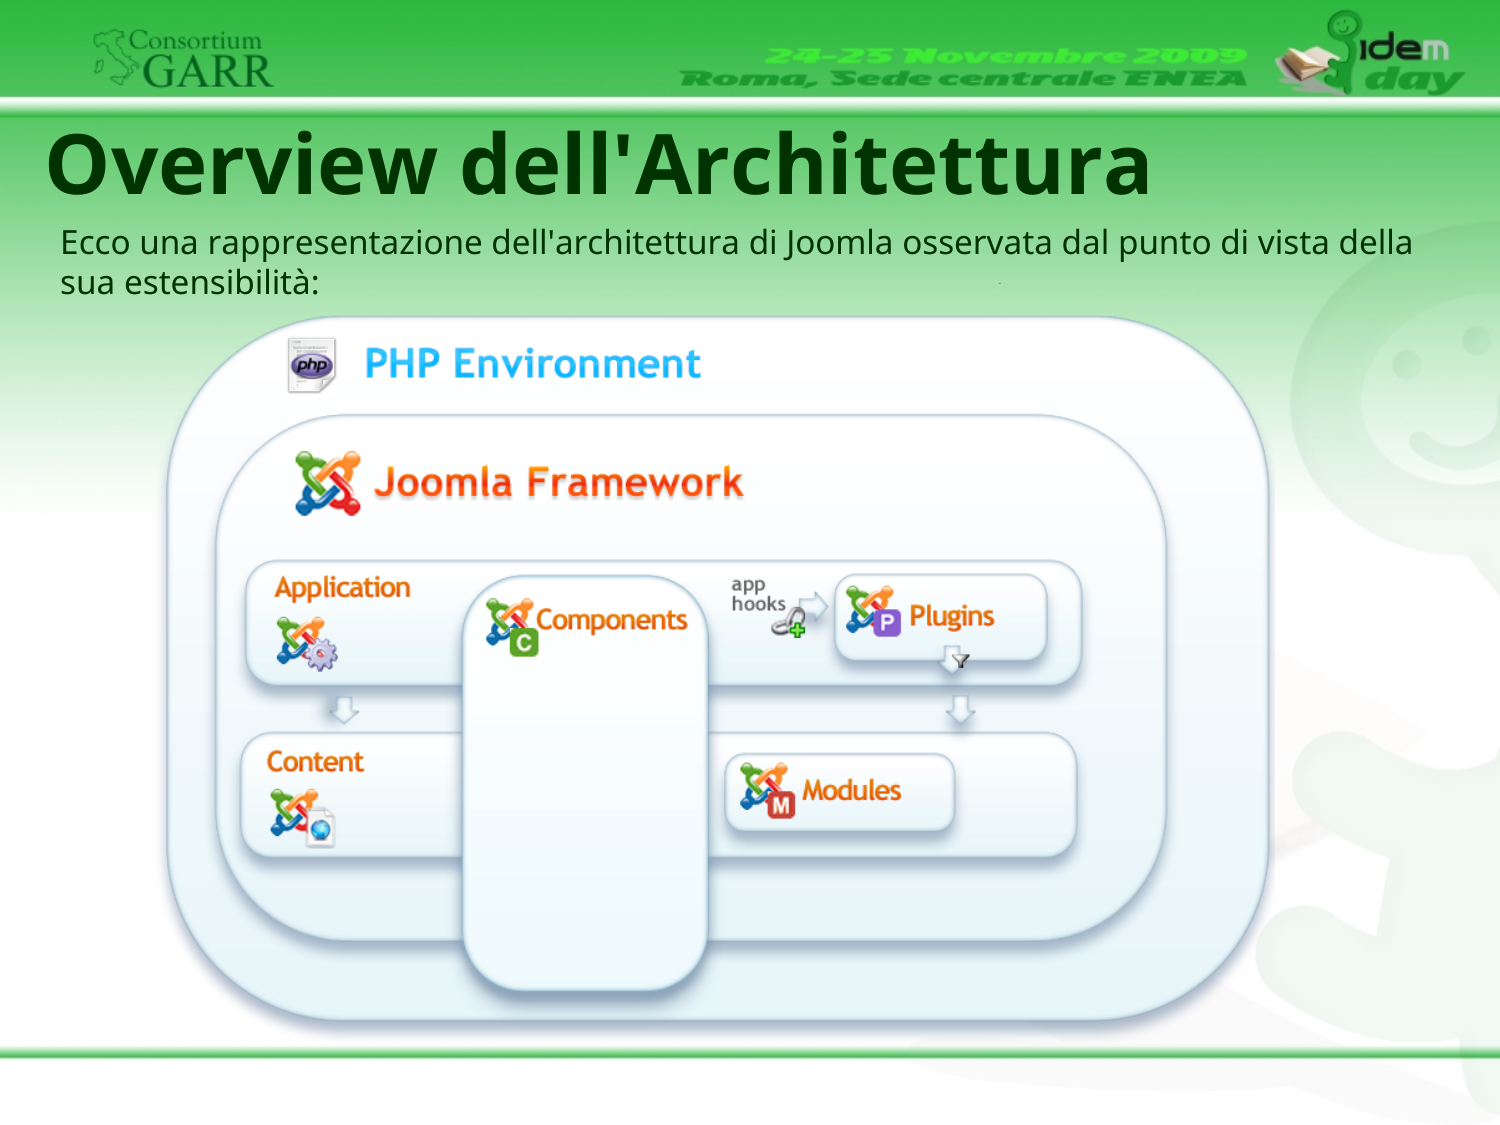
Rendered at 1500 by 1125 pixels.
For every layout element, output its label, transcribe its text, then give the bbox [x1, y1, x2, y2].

title Overview dell'Architettura [30, 67, 1351, 256]
picture [0, 0, 1500, 1125]
list Ecco una rappresentazione dell'architettura di Joomla osservata dal punto di vista della sua estensibilità: [45, 213, 1433, 389]
